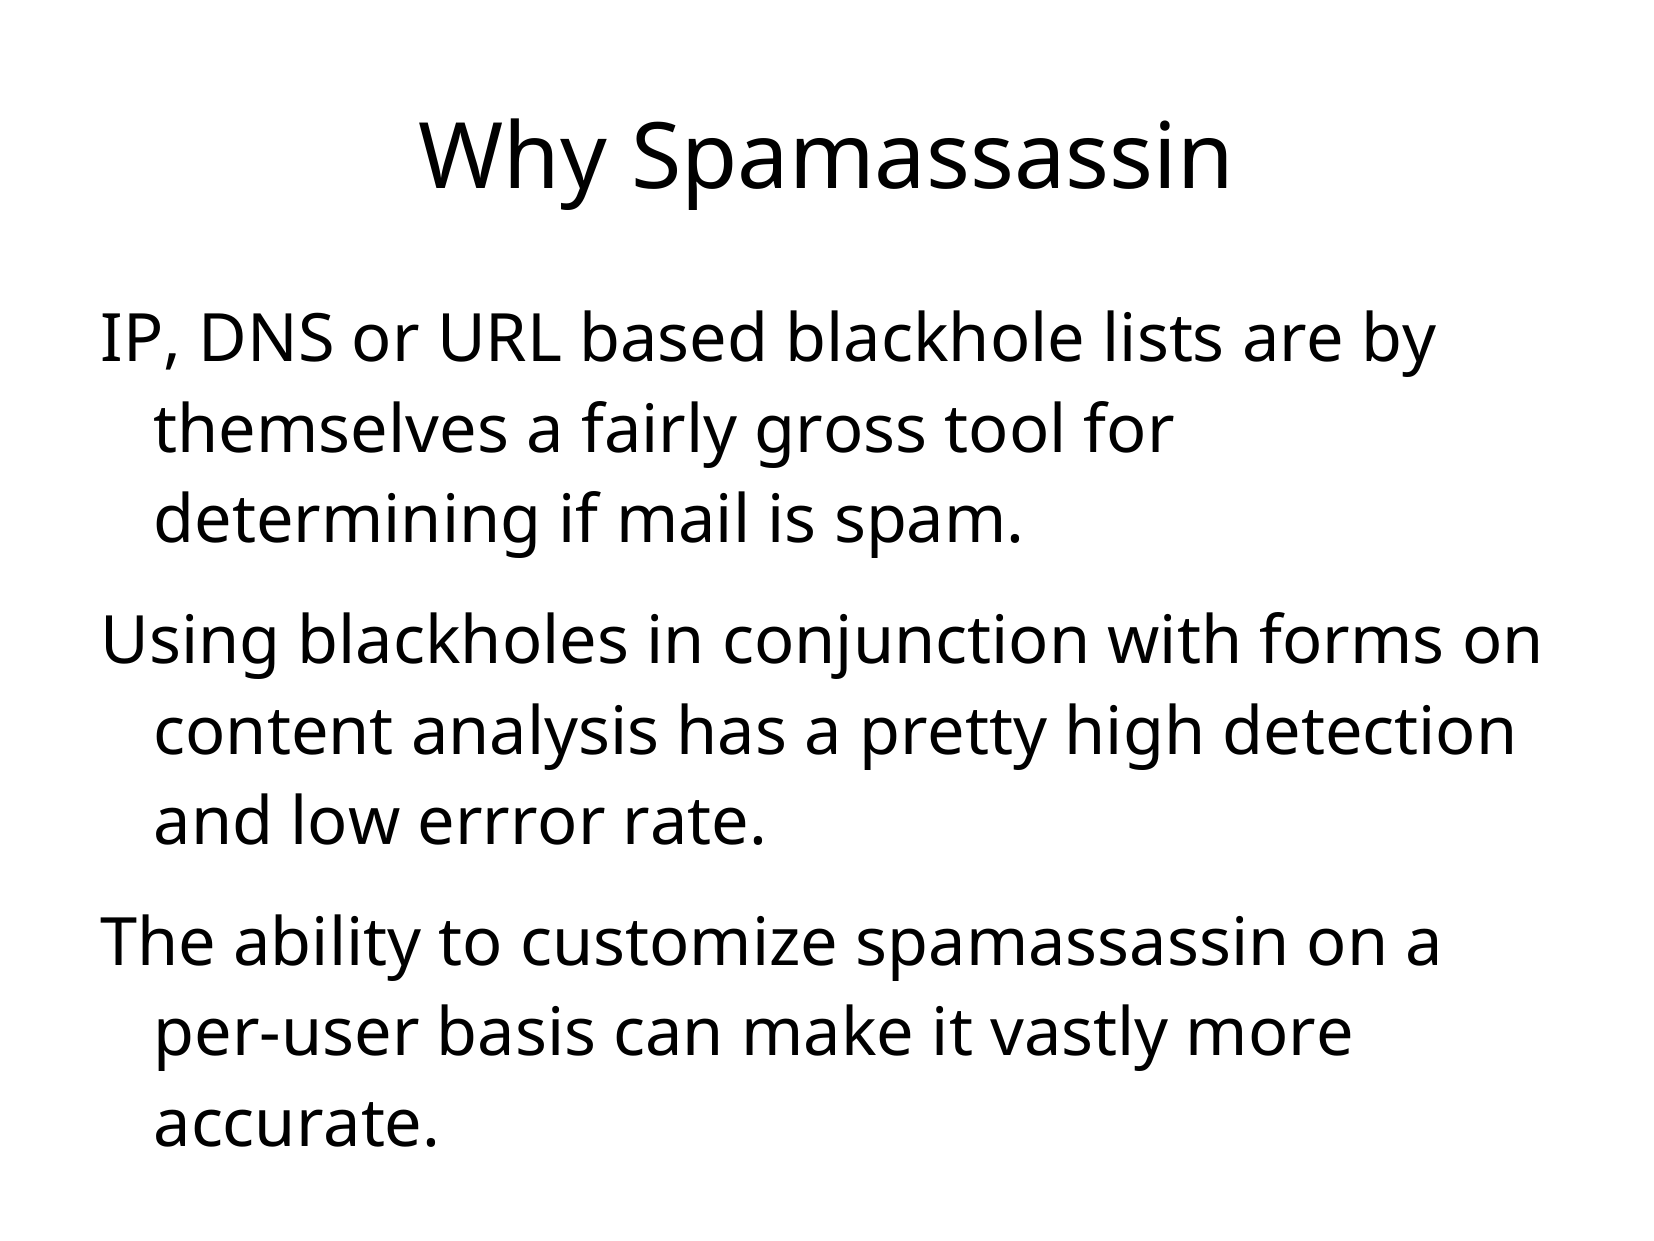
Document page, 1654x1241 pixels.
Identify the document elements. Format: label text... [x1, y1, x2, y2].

title Why Spamassassin [82, 49, 1571, 257]
list IP, DNS or URL based blackhole lists are by themselves a fairly gross tool for determining if mail is spam. Using blackholes in conjunction with forms on content analysis has a pretty high detection and low errror rate. The ability to customize spamassassin on a per-user basis can make it vastly more accurate. [82, 290, 1571, 1109]
